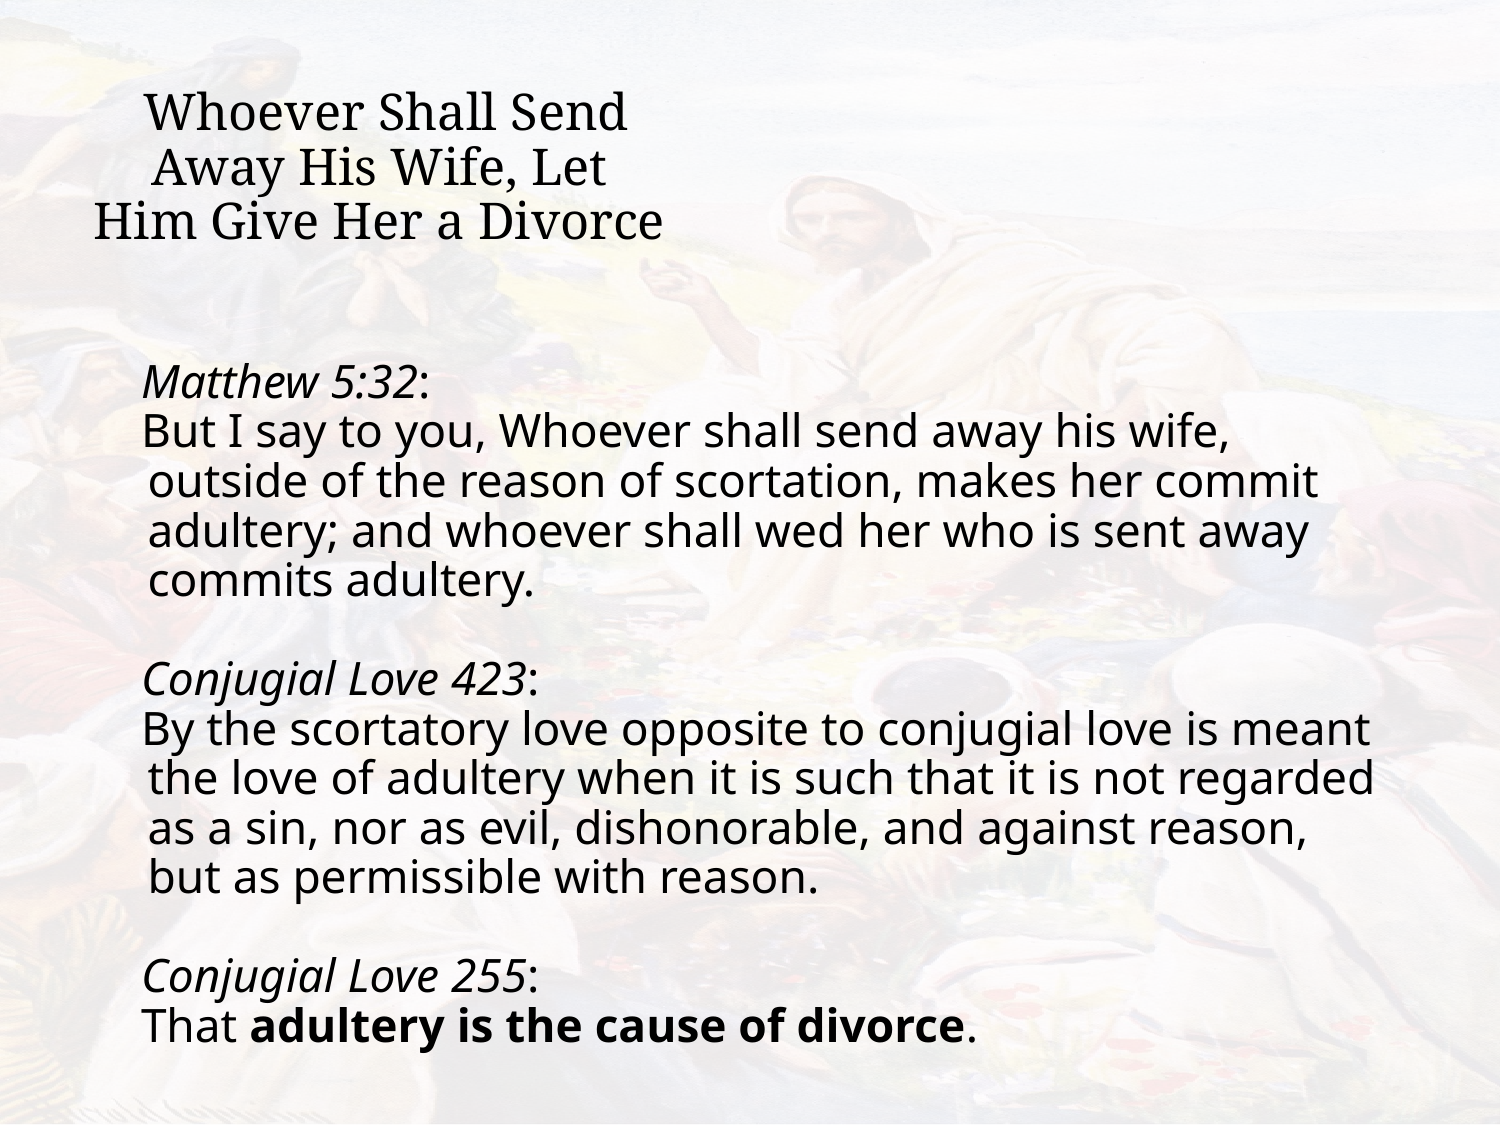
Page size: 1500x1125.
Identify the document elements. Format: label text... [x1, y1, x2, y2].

title Whoever Shall Send Away His Wife, Let Him Give Her a Divorce [75, 59, 684, 278]
list Matthew 5:32: But I say to you, Whoever shall send away his wife, outside of the reason of scortation, makes her commit adultery; and whoever shall wed her who is sent away commits adultery. Conjugial Love 423: By the scortatory love opposite to conjugial love is meant the love of adultery when it is such that it is not regarded as a sin, nor as evil, dishonorable, and against reason, but as permissible with reason. Conjugial Love 255: That adultery is the cause of divorce. [103, 351, 1397, 1066]
